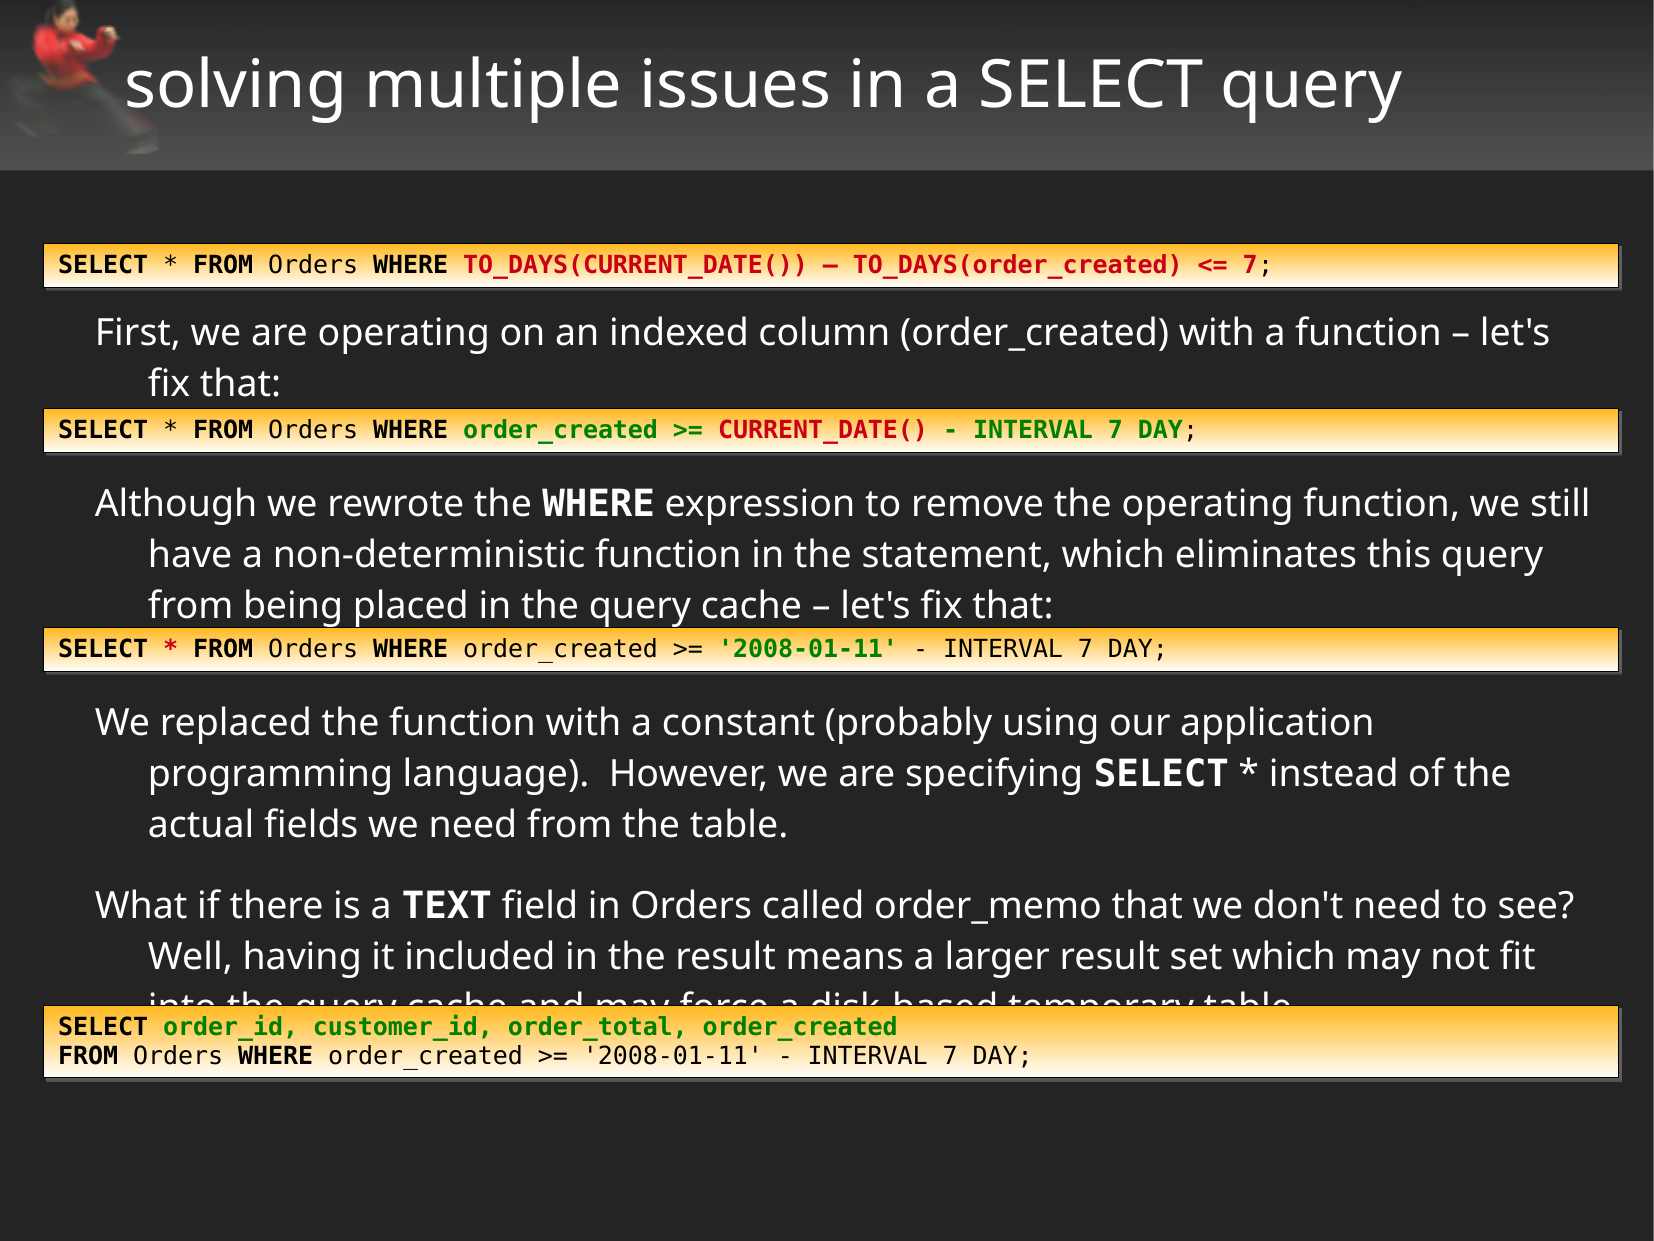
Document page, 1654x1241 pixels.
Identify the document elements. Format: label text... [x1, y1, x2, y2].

list We replaced the function with a constant (probably using our application programming language). However, we are specifying SELECT * instead of the actual fields we need from the table. What if there is a TEXT field in Orders called order_memo that we don't need to see? Well, having it included in the result means a larger result set which may not fit into the query cache and may force a disk-based temporary table [77, 695, 1601, 988]
text_box SELECT order_id, customer_id, order_total, order_created FROM Orders WHERE order_created >= '2008-01-11' - INTERVAL 7 DAY; [43, 1005, 1619, 1078]
text_box SELECT * FROM Orders WHERE TO_DAYS(CURRENT_DATE()) – TO_DAYS(order_created) <= 7; [43, 243, 1619, 288]
text_box SELECT * FROM Orders WHERE order_created >= CURRENT_DATE() - INTERVAL 7 DAY; [43, 408, 1619, 453]
text_box SELECT * FROM Orders WHERE order_created >= '2008-01-11' - INTERVAL 7 DAY; [43, 627, 1619, 672]
picture [0, 0, 1654, 1241]
list First, we are operating on an indexed column (order_created) with a function – let's fix that: [77, 305, 1601, 401]
title solving multiple issues in a SELECT query [124, 31, 1625, 133]
list Although we rewrote the WHERE expression to remove the operating function, we still have a non-deterministic function in the statement, which eliminates this query from being placed in the query cache – let's fix that: [77, 476, 1601, 609]
